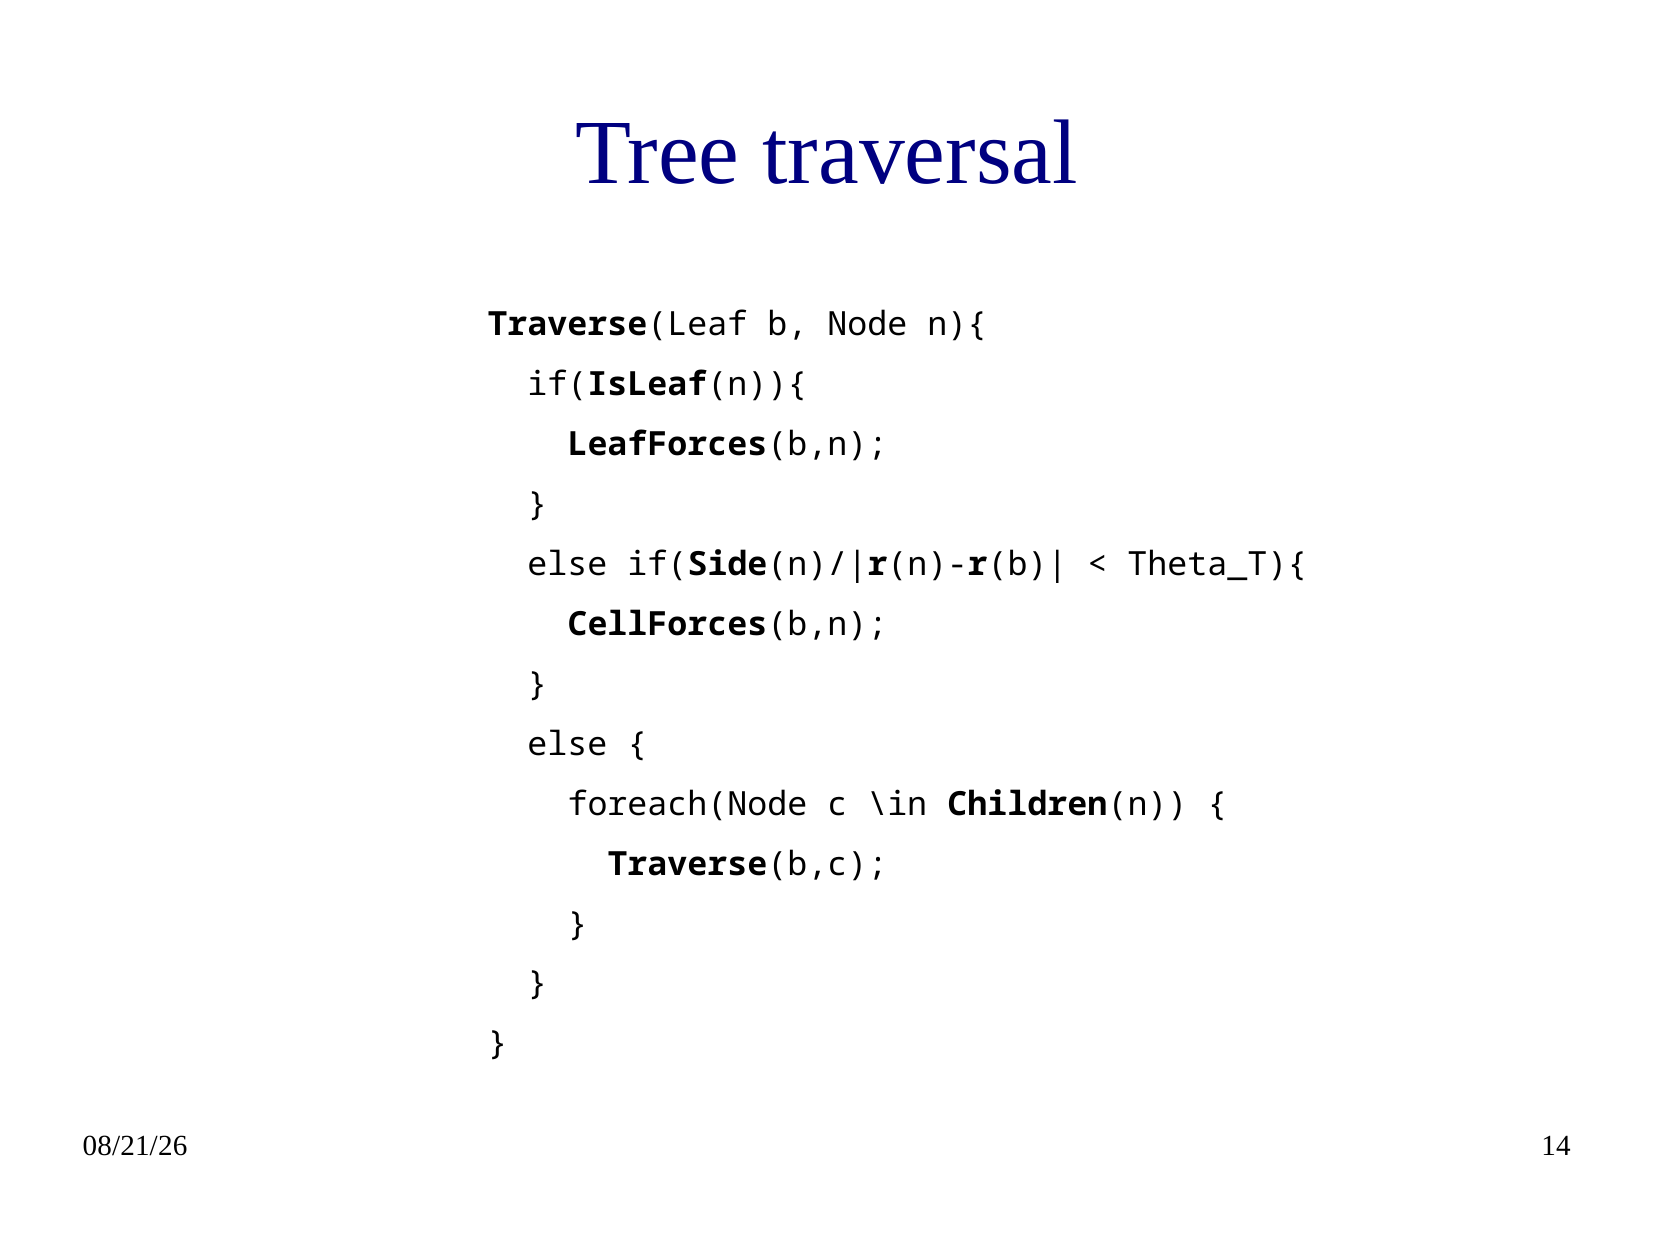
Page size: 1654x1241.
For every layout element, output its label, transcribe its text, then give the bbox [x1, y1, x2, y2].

title Tree traversal [82, 56, 1571, 250]
list Traverse(Leaf b, Node n){ if(IsLeaf(n)){ LeafForces(b,n); } else if(Side(n)/|r(n)-r(b)| < Theta_T){ CellForces(b,n); } else { foreach(Node c \in Children(n)) { Traverse(b,c); } } } [487, 300, 1313, 1119]
